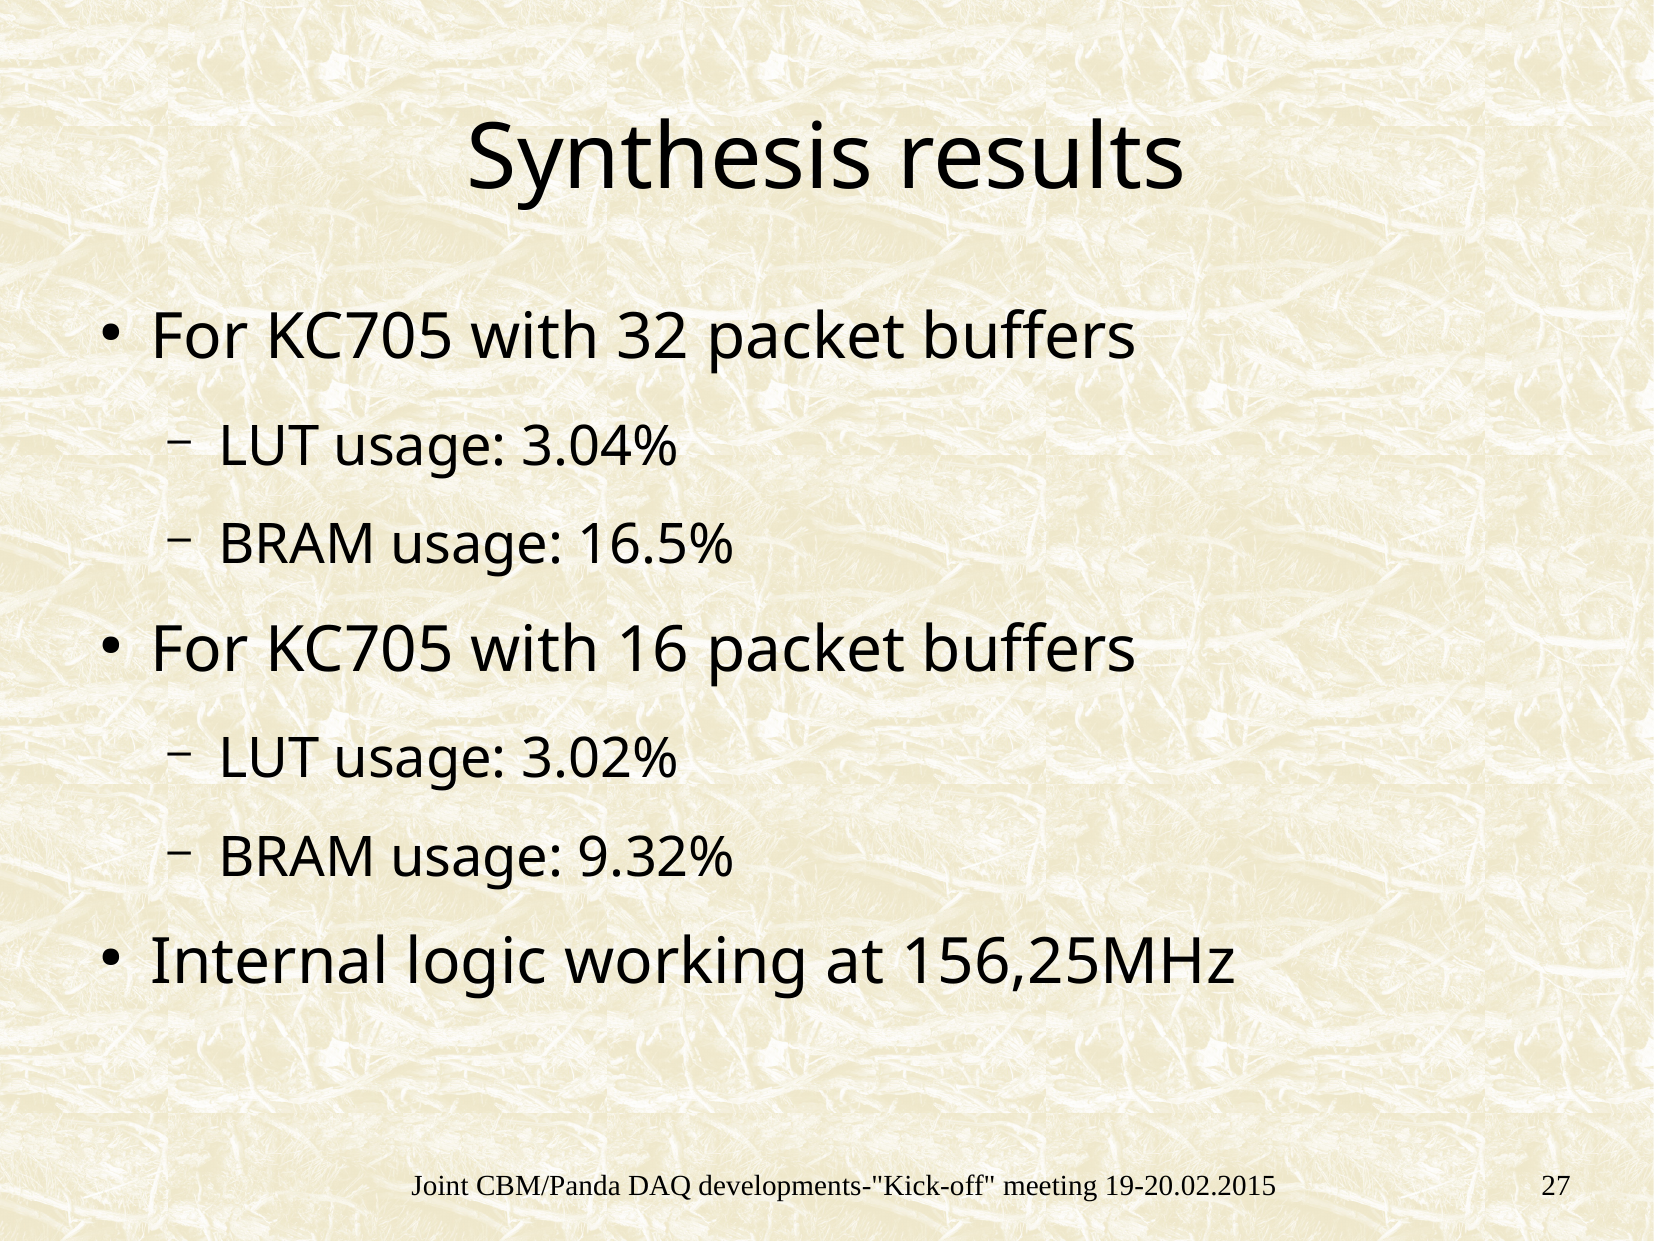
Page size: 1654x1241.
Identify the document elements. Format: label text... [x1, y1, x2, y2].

picture [0, 0, 1654, 1241]
title Synthesis results [82, 49, 1571, 257]
list For KC705 with 32 packet buffers LUT usage: 3.04% BRAM usage: 16.5% For KC705 with 16 packet buffers LUT usage: 3.02% BRAM usage: 9.32% Internal logic working at 156,25MHz [82, 290, 1538, 1010]
